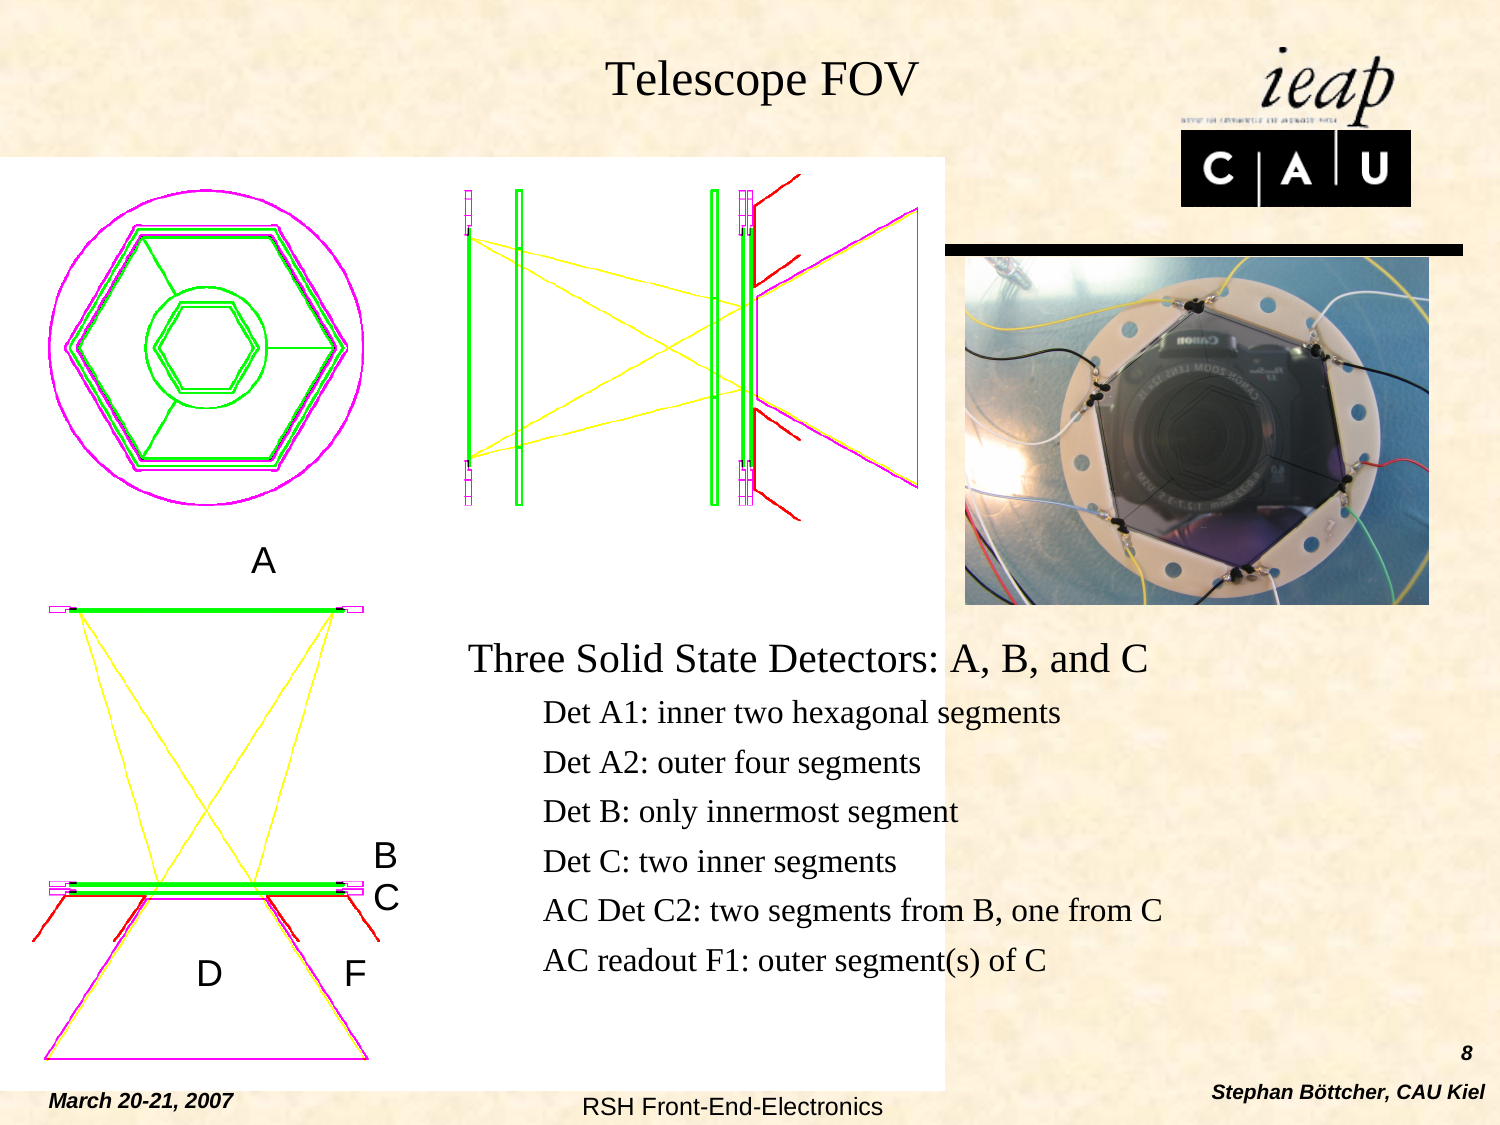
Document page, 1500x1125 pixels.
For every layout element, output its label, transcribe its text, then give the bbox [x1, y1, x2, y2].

picture [0, 0, 1500, 1125]
text_box A [236, 532, 296, 591]
title Telescope FOV [299, 8, 1225, 205]
text_box D [181, 945, 237, 1004]
text_box F [328, 945, 384, 1004]
list Three Solid State Detectors: A, B, and C Det A1: inner two hexagonal segments Det A2: outer four segments Det B: only innermost segment Det C: two inner segments AC Det C2: two segments from B, one from C AC readout F1: outer segment(s) of C [467, 635, 1474, 1092]
text_box B C [358, 826, 414, 929]
